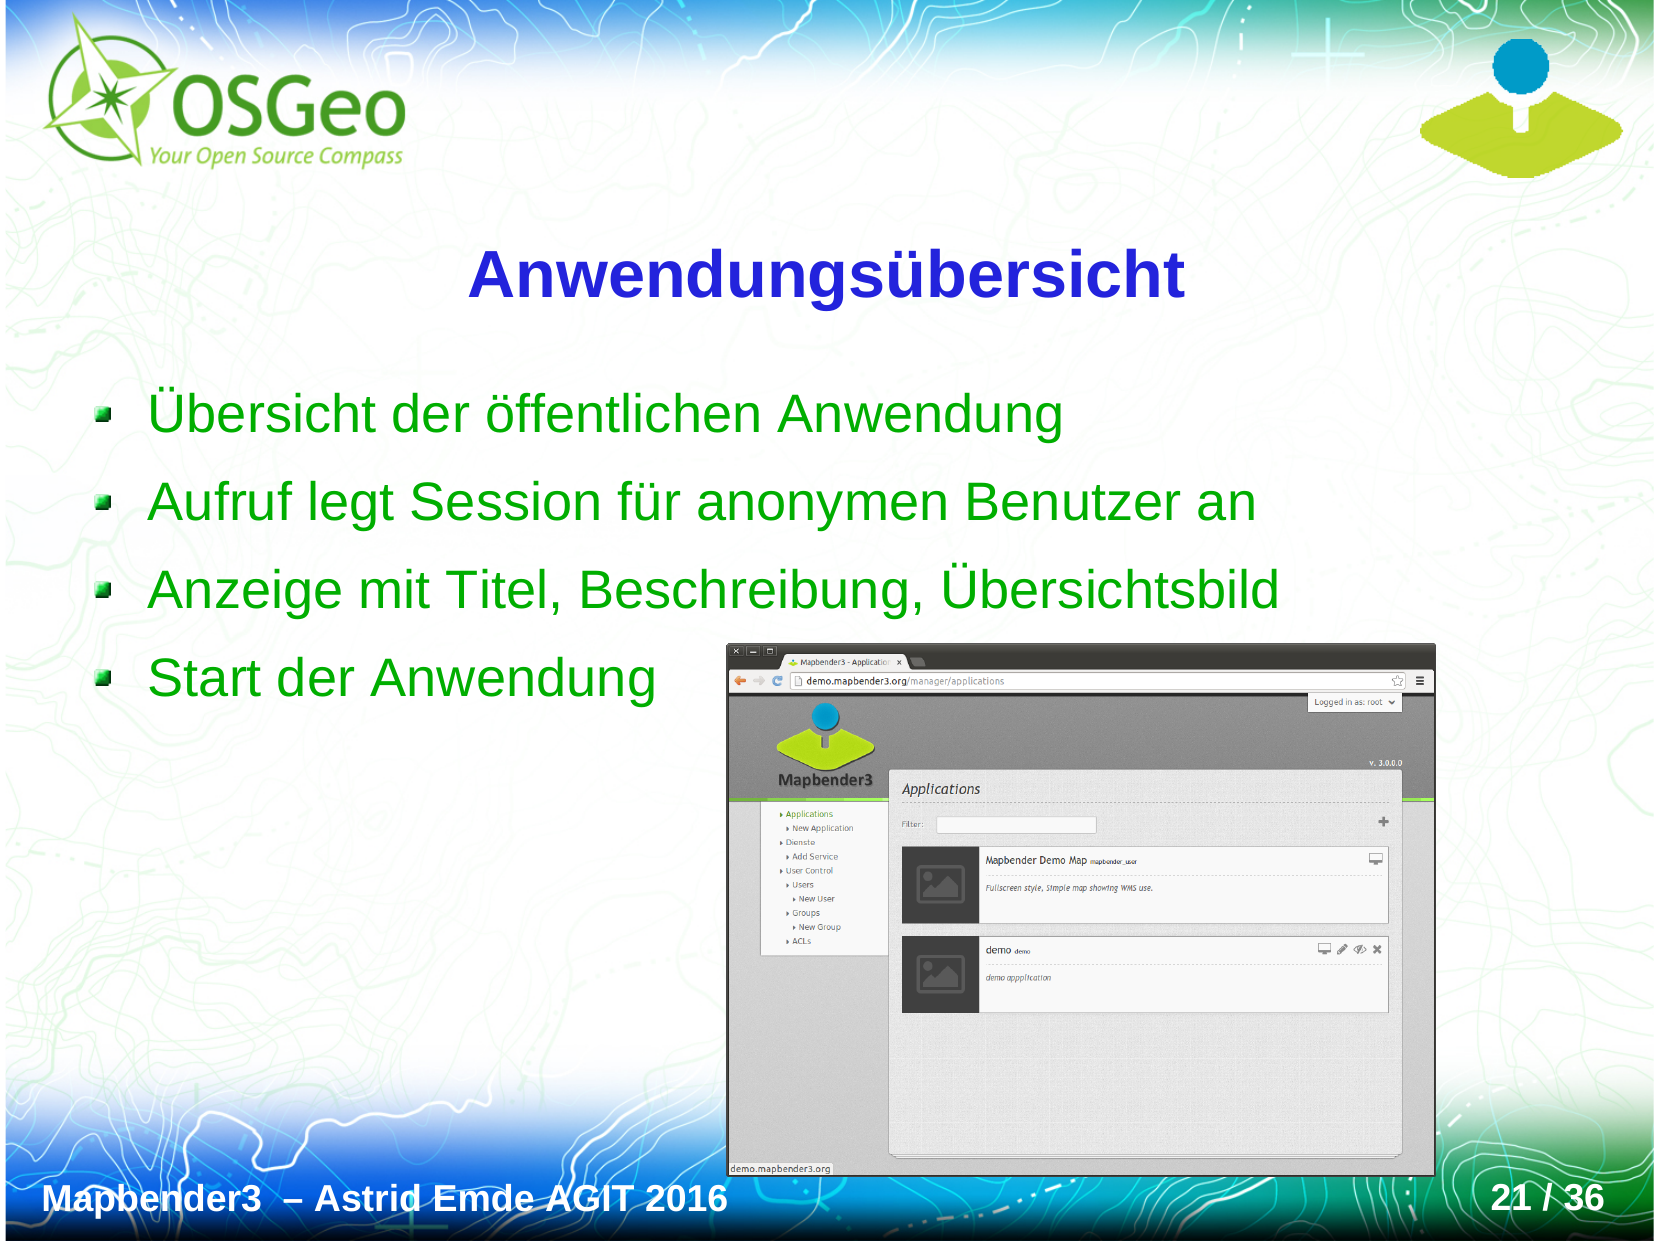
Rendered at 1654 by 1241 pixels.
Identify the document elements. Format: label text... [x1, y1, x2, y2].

picture [5, 0, 1654, 1241]
list Übersicht der öffentlichen Anwendung Aufruf legt Session für anonymen Benutzer an Anzeige mit Titel, Beschreibung, Übersichtsbild Start der Anwendung [76, 383, 1565, 1203]
title Anwendungsübersicht [82, 200, 1571, 349]
